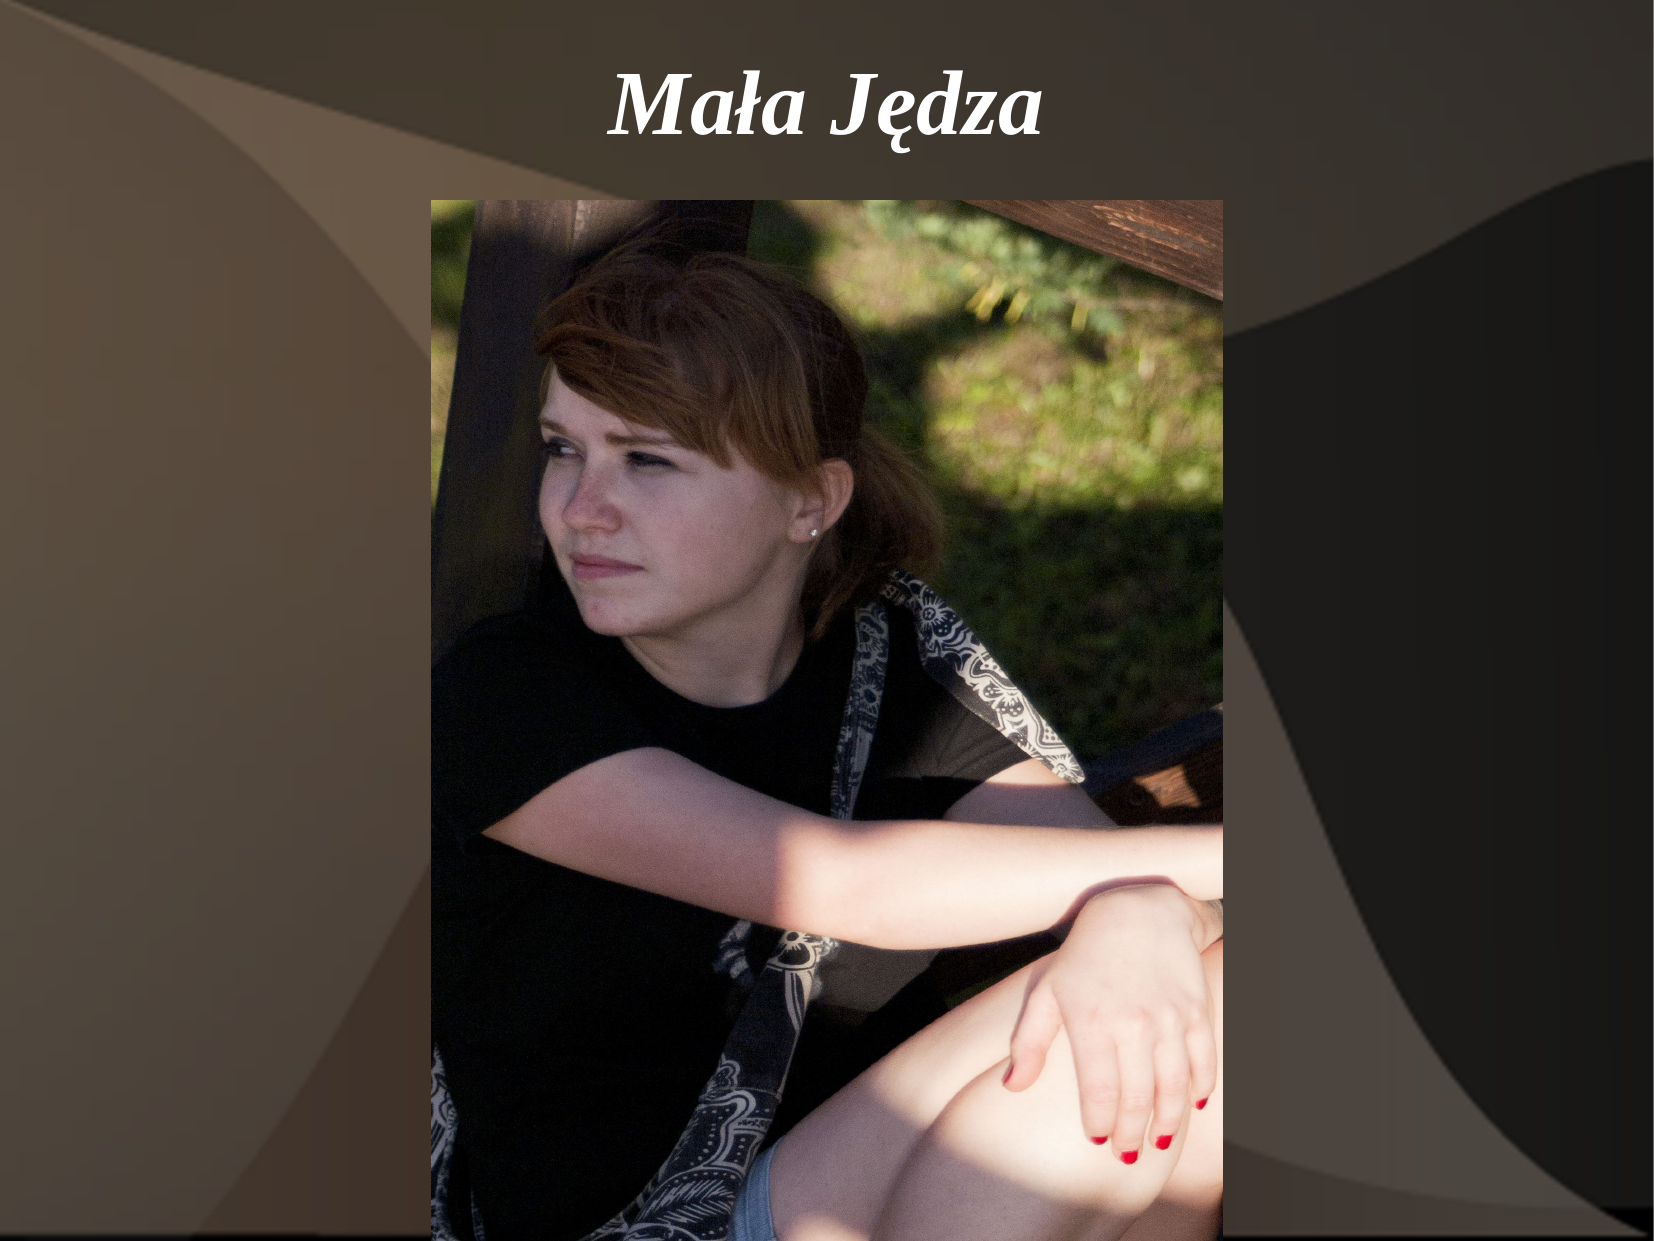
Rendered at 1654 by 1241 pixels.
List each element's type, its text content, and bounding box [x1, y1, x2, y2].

title Mała Jędza [82, 0, 1571, 208]
picture [0, 0, 1654, 1241]
